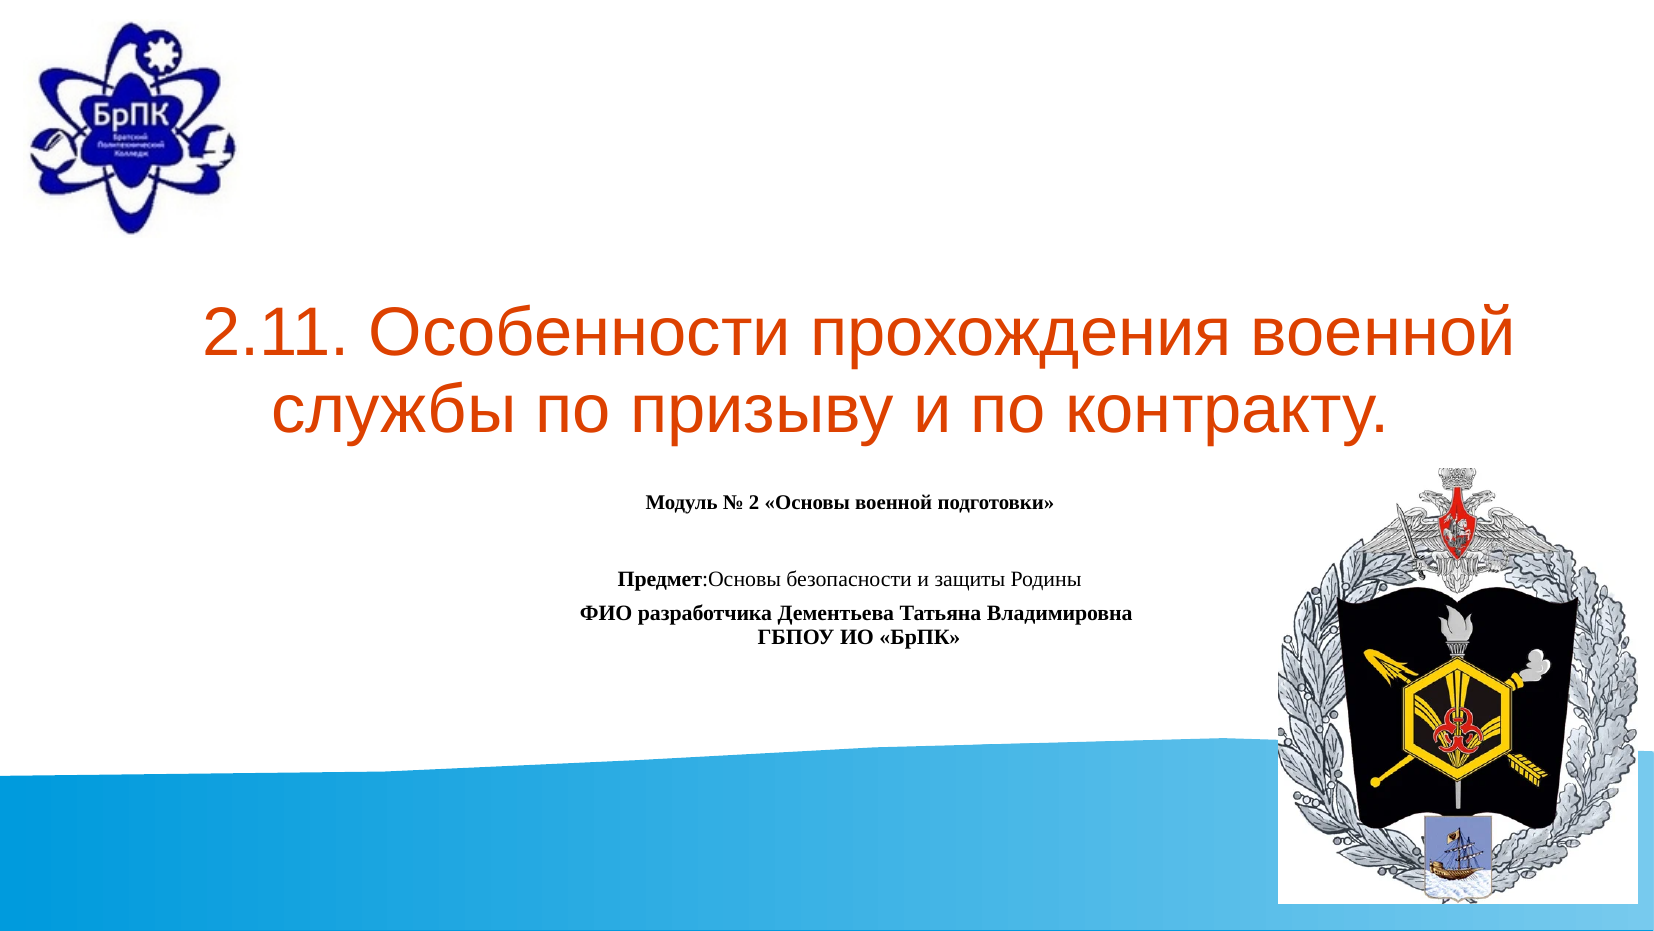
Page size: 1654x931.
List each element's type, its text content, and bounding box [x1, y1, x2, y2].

picture [1278, 468, 1638, 904]
title 2.11. Особенности прохождения военной службы по призыву и по контракту. Модуль № 2 «Основы военной подготовки» Предмет:Основы безопасности и защиты Родины ФИО разработчика Дементьева Татьяна Владимировна ГБПОУ ИО «БрПК» [121, 293, 1598, 650]
picture [23, 19, 243, 238]
